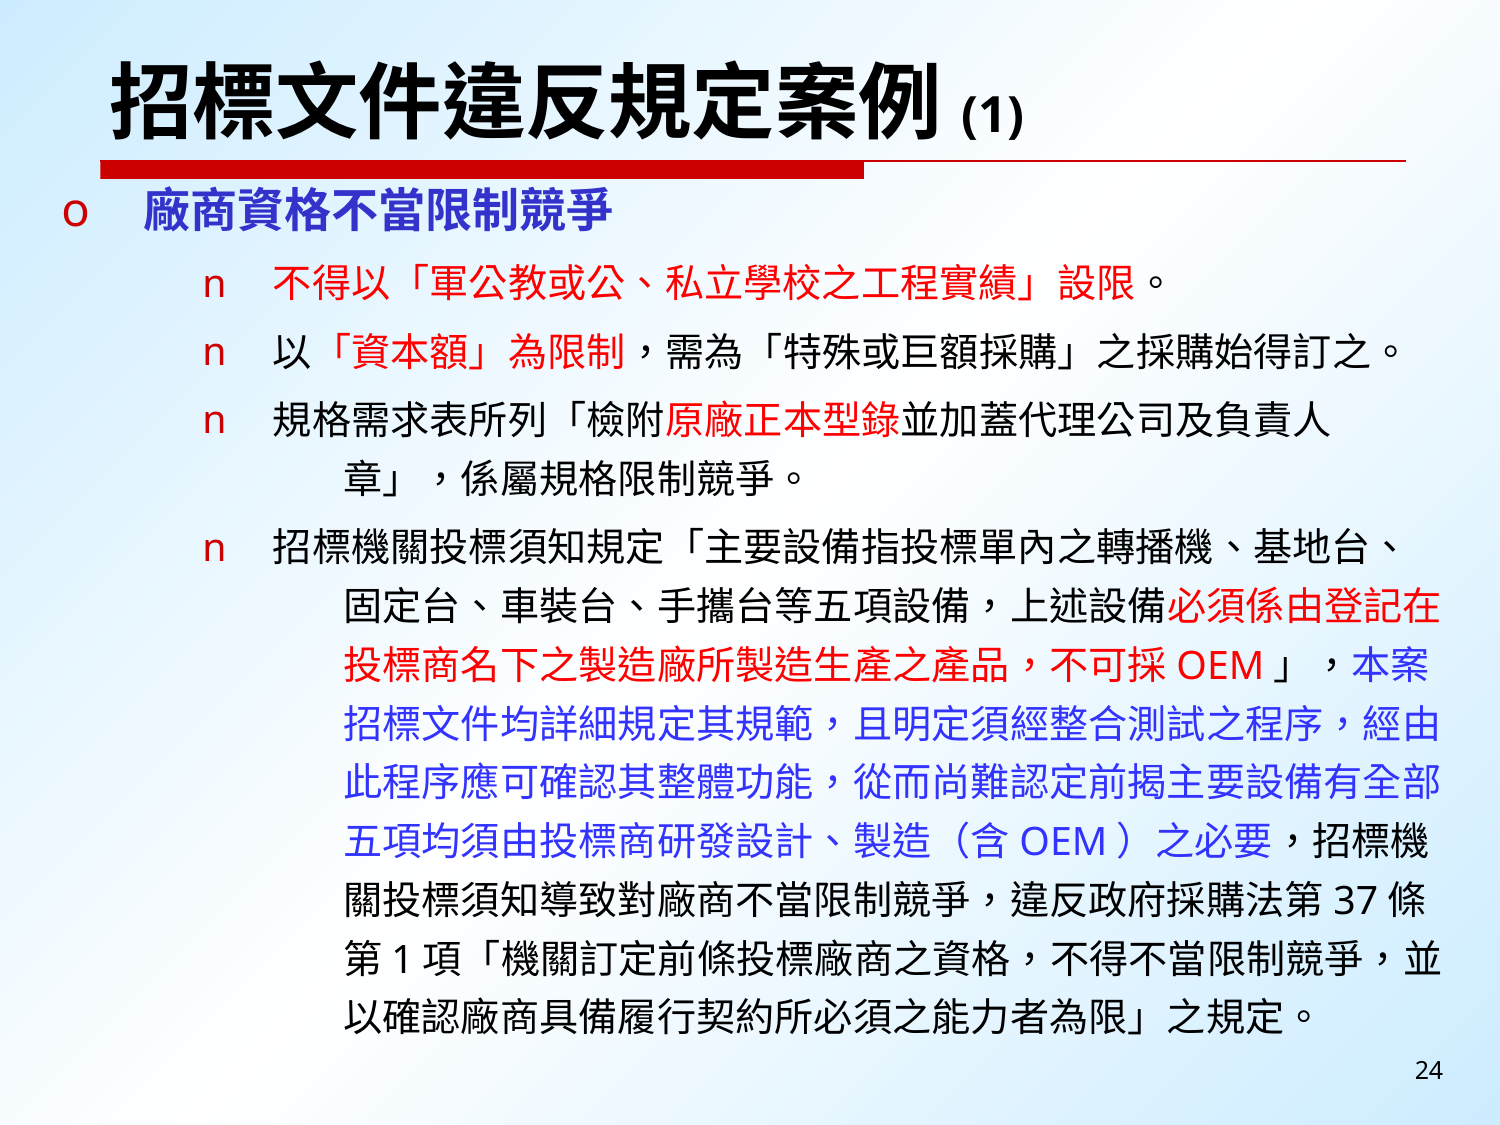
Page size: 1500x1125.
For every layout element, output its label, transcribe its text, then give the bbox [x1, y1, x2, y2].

list 廠商資格不當限制競爭 不得以「軍公教或公、私立學校之工程實績」設限。 以「資本額」為限制，需為「特殊或巨額採購」之採購始得訂之。 規格需求表所列「檢附原廠正本型錄並加蓋代理公司及負責人章」，係屬規格限制競爭。 招標機關投標須知規定「主要設備指投標單內之轉播機、基地台、固定台、車裝台、手攜台等五項設備，上述設備必須係由登記在投標商名下之製造廠所製造生產之產品，不可採OEM」，本案招標文件均詳細規定其規範，且明定須經整合測試之程序，經由此程序應可確認其整體功能，從而尚難認定前揭主要設備有全部五項均須由投標商研發設計、製造（含OEM）之必要，招標機關投標須知導致對廠商不當限制競爭，違反政府採購法第37條第1項「機關訂定前條投標廠商之資格，不得不當限制競爭，並以確認廠商具備履行契約所必須之能力者為限」之規定。 [46, 172, 1459, 1102]
title 招標文件違反規定案例(1) [94, 30, 1407, 158]
